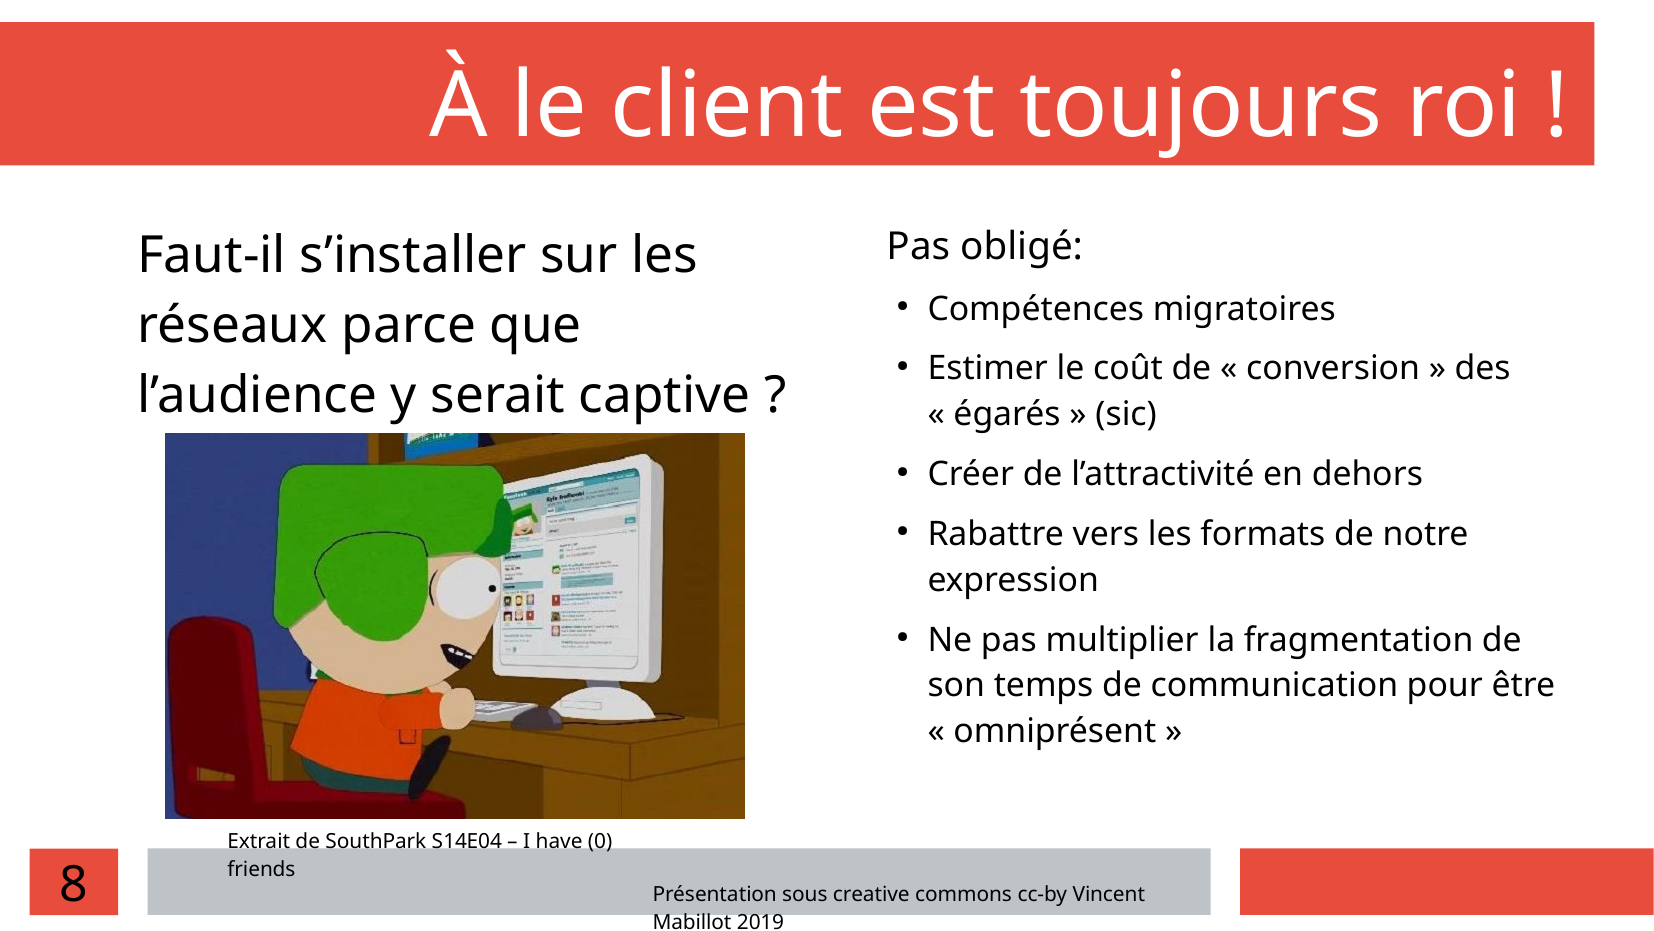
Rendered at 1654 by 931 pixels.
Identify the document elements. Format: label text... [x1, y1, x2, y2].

picture [165, 433, 745, 820]
list Pas obligé: Compétences migratoires Estimer le coût de « conversion » des « égarés » (sic) Créer de l’attractivité en dehors Rabattre vers les formats de notre expression Ne pas multiplier la fragmentation de son temps de communication pour être « omniprésent » [845, 217, 1572, 758]
list Faut-il s’installer sur les réseaux parce que l’audience y serait captive ? [82, 217, 809, 475]
text_box Extrait de SouthPark S14E04 – I have (0) friends [212, 819, 650, 857]
title À le client est toujours roi ! [82, 37, 1571, 166]
